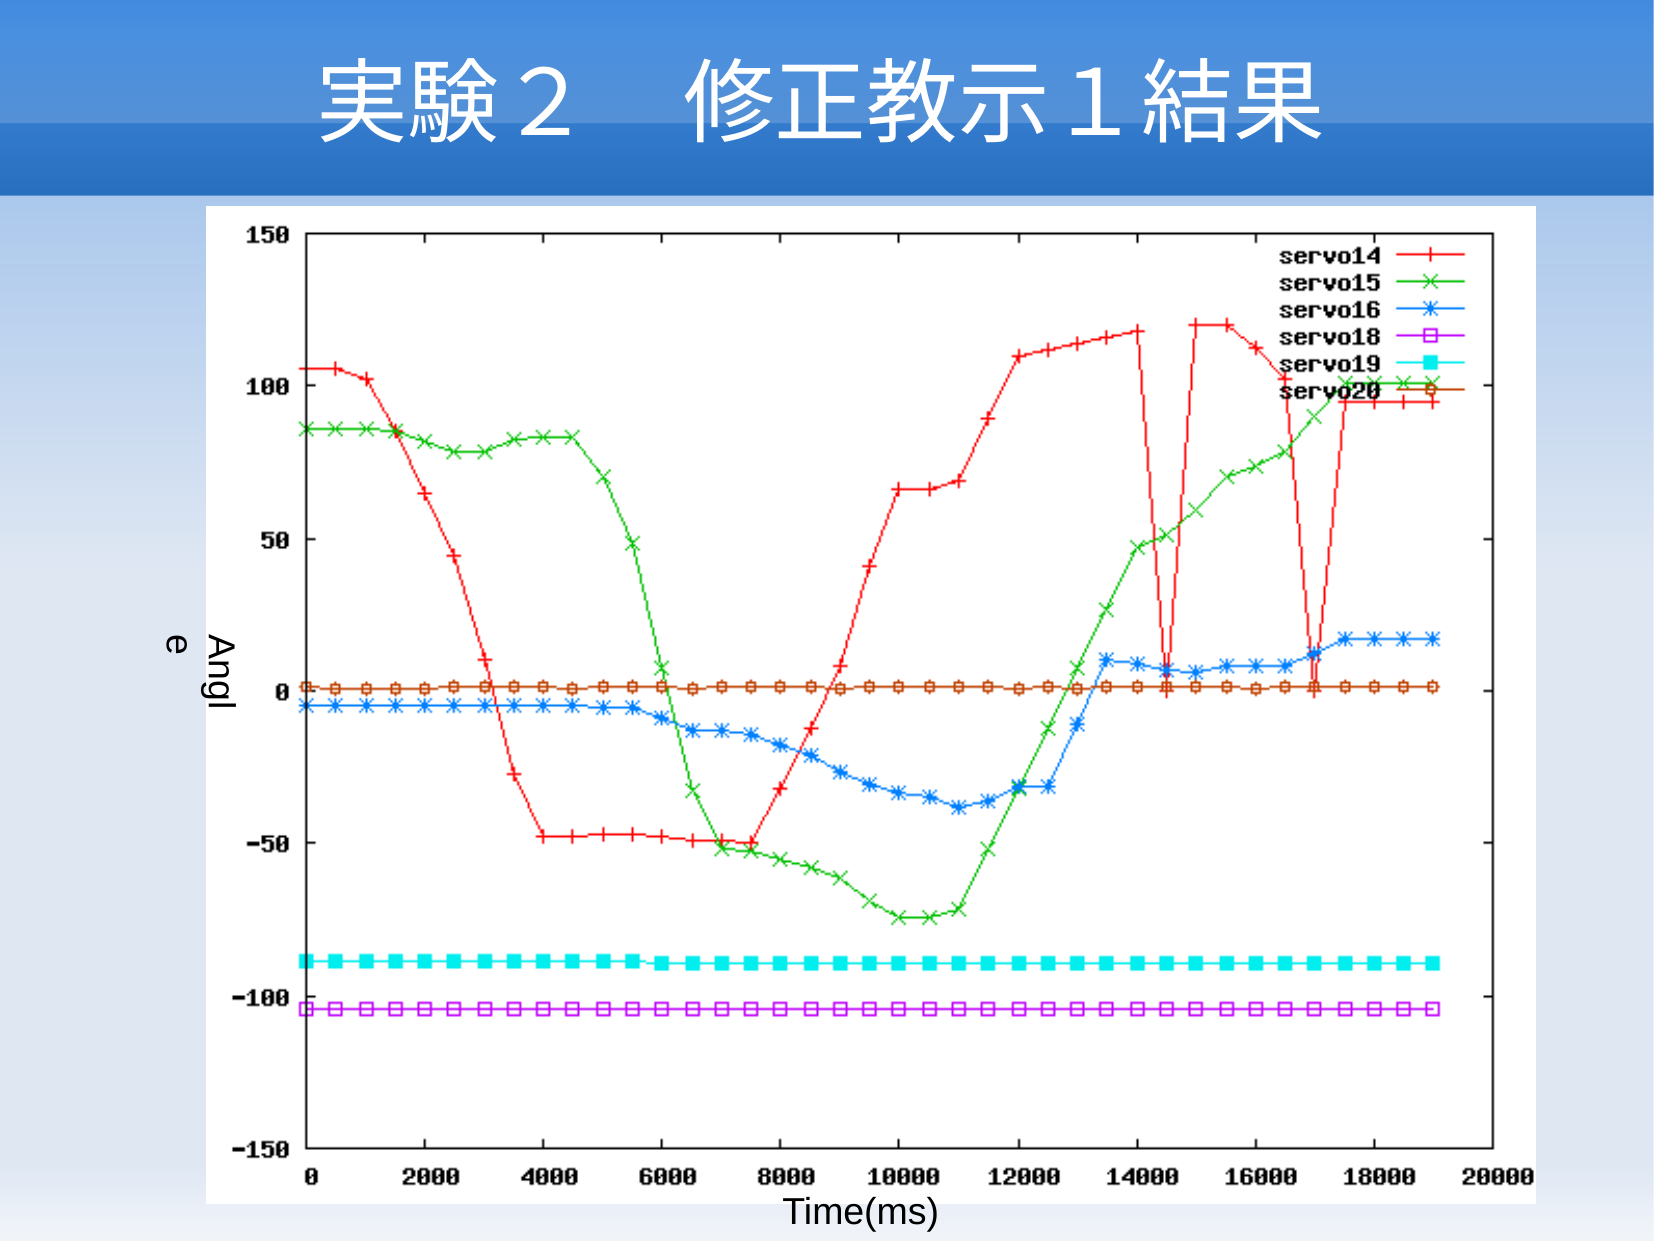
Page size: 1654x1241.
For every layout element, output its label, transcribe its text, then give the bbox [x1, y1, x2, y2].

text_box Time(ms) [767, 1183, 955, 1241]
picture [0, 0, 1654, 1241]
text_box Angle [177, 620, 251, 731]
title 実験２ 修正教示１結果 [76, 0, 1565, 208]
